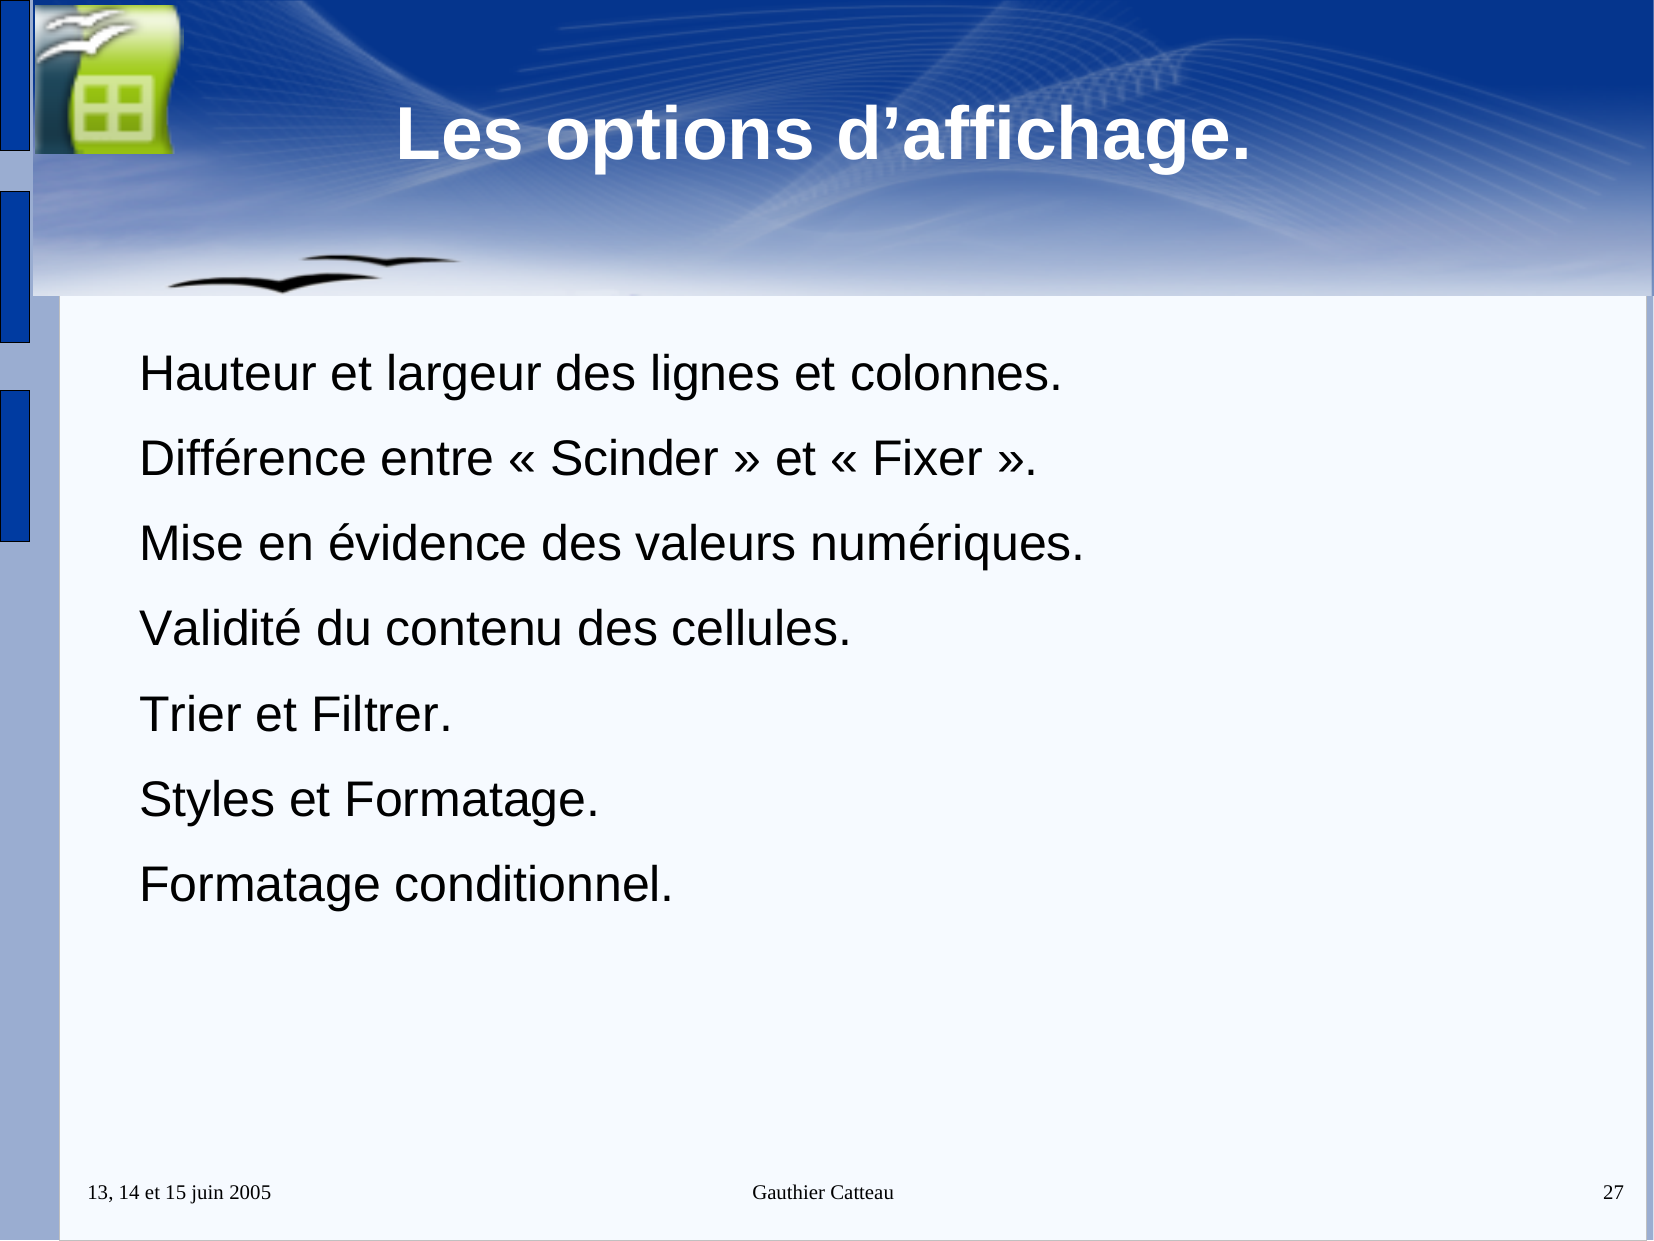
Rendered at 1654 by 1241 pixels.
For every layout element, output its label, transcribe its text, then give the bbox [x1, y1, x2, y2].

title Les options d’affichage. [118, 29, 1531, 237]
picture [33, 0, 1654, 296]
list Hauteur et largeur des lignes et colonnes. Différence entre « Scinder » et « Fixer ». Mise en évidence des valeurs numériques. Validité du contenu des cellules. Trier et Filtrer. Styles et Formatage. Formatage conditionnel. [121, 344, 1534, 1127]
